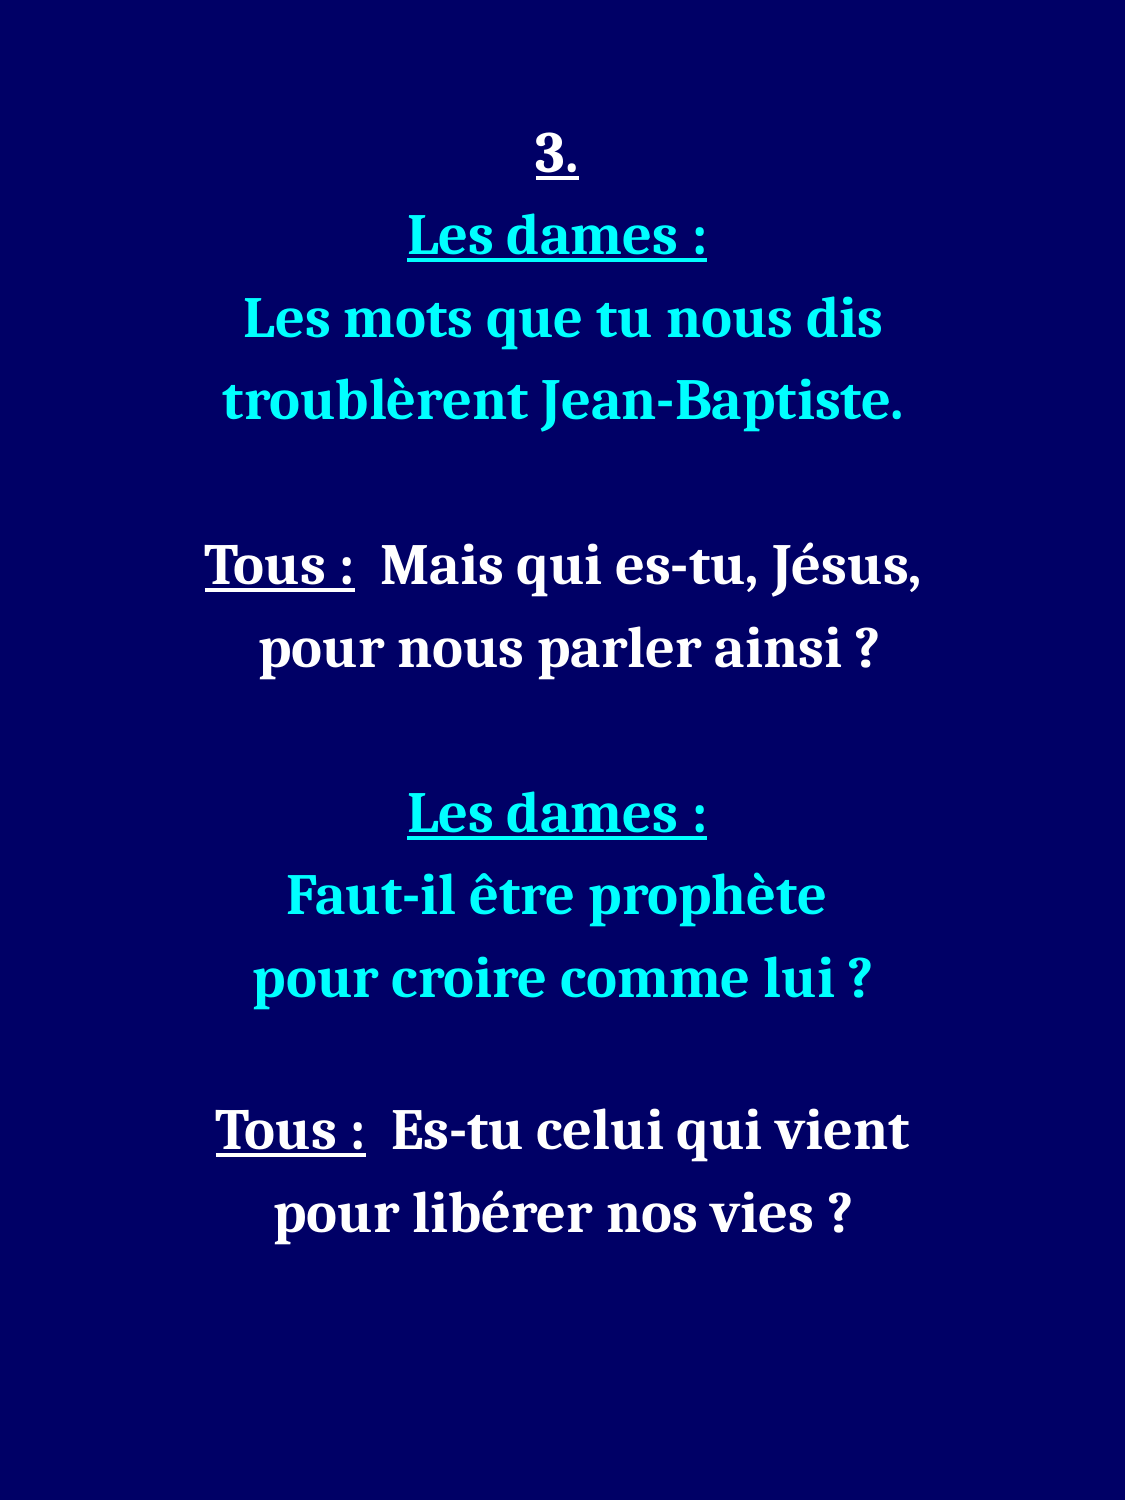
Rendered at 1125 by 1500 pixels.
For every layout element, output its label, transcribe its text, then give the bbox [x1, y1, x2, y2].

text_box 3. Les dames : Les mots que tu nous dis troublèrent Jean-Baptiste. Tous : Mais qui es-tu, Jésus, pour nous parler ainsi ? Les dames : Faut-il être prophète pour croire comme lui ? Tous : Es-tu celui qui vient pour libérer nos vies ? [16, 23, 1111, 1146]
